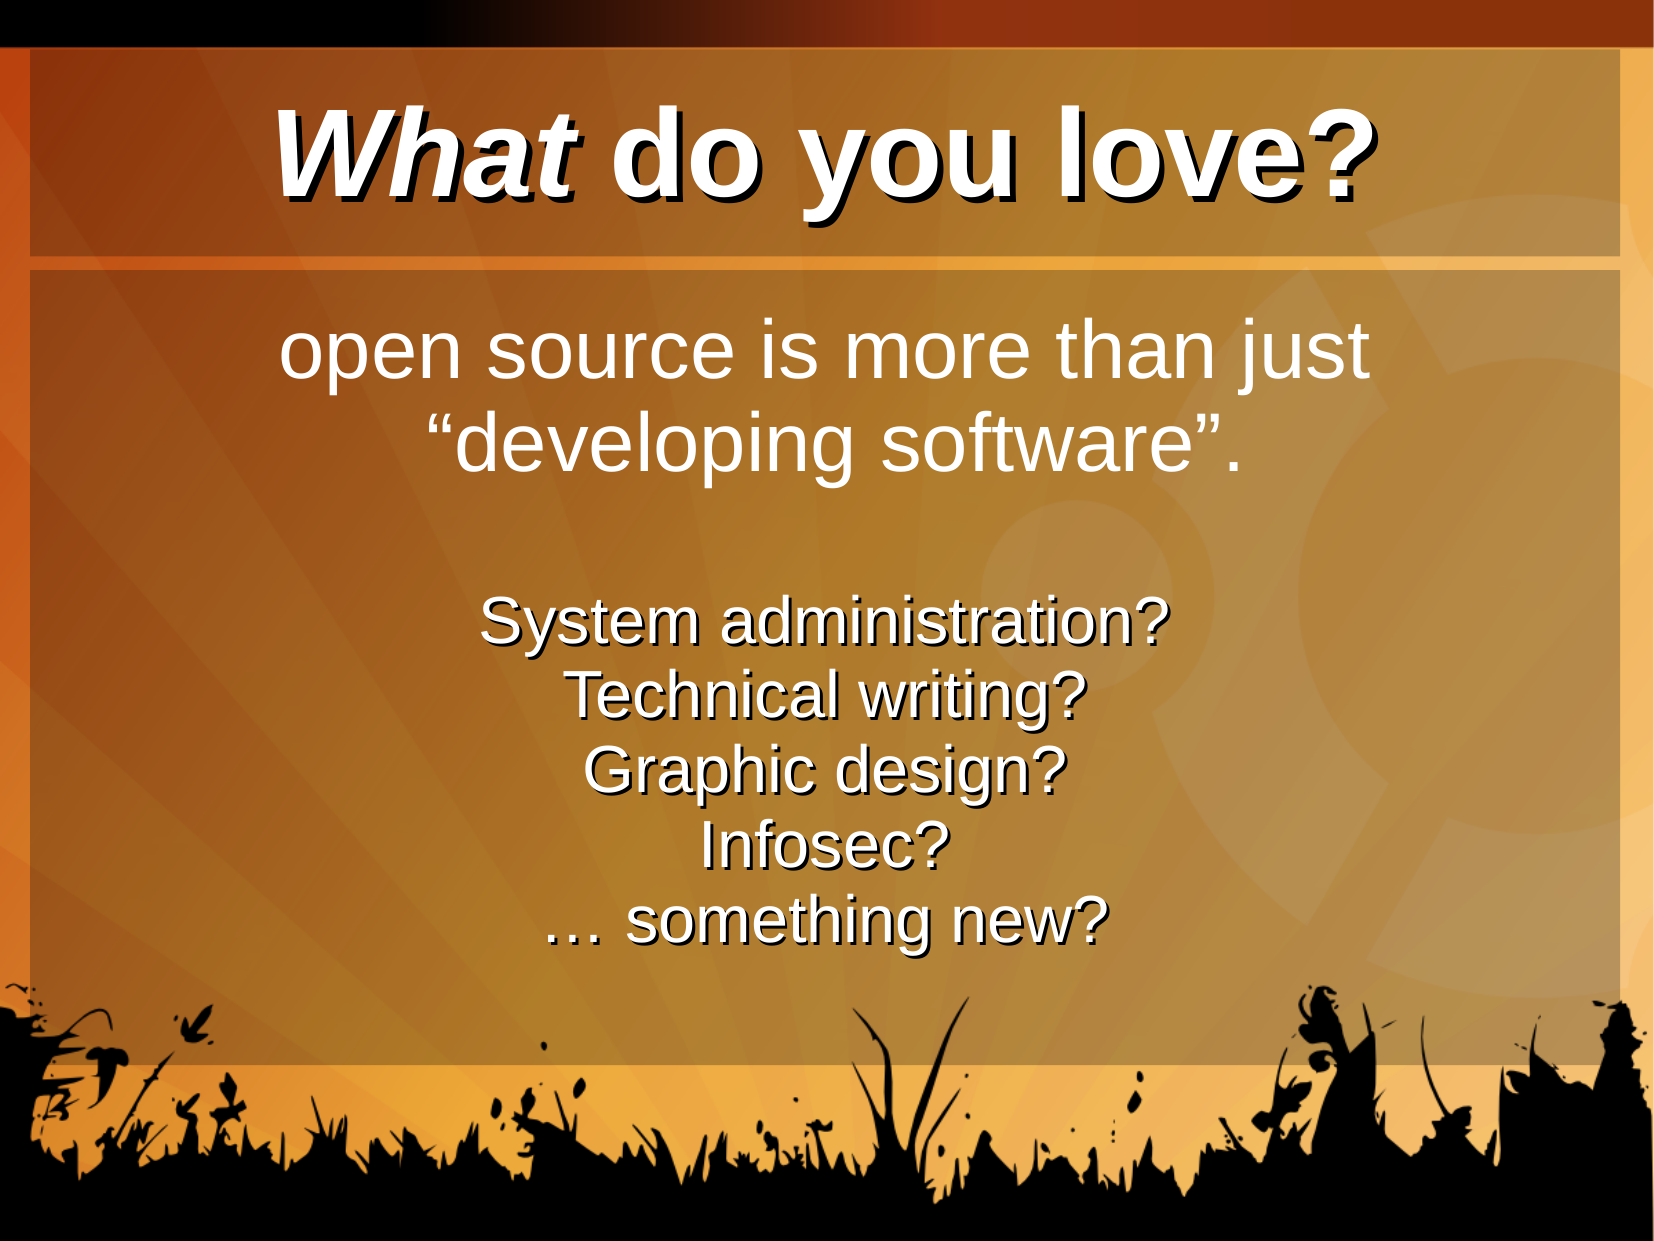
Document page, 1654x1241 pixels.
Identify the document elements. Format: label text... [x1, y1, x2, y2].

title What do you love? [30, 49, 1621, 257]
subtitle open source is more than just “developing software”. System administration? Technical writing? Graphic design? Infosec? … something new? [30, 270, 1621, 1066]
picture [0, 0, 1654, 1241]
